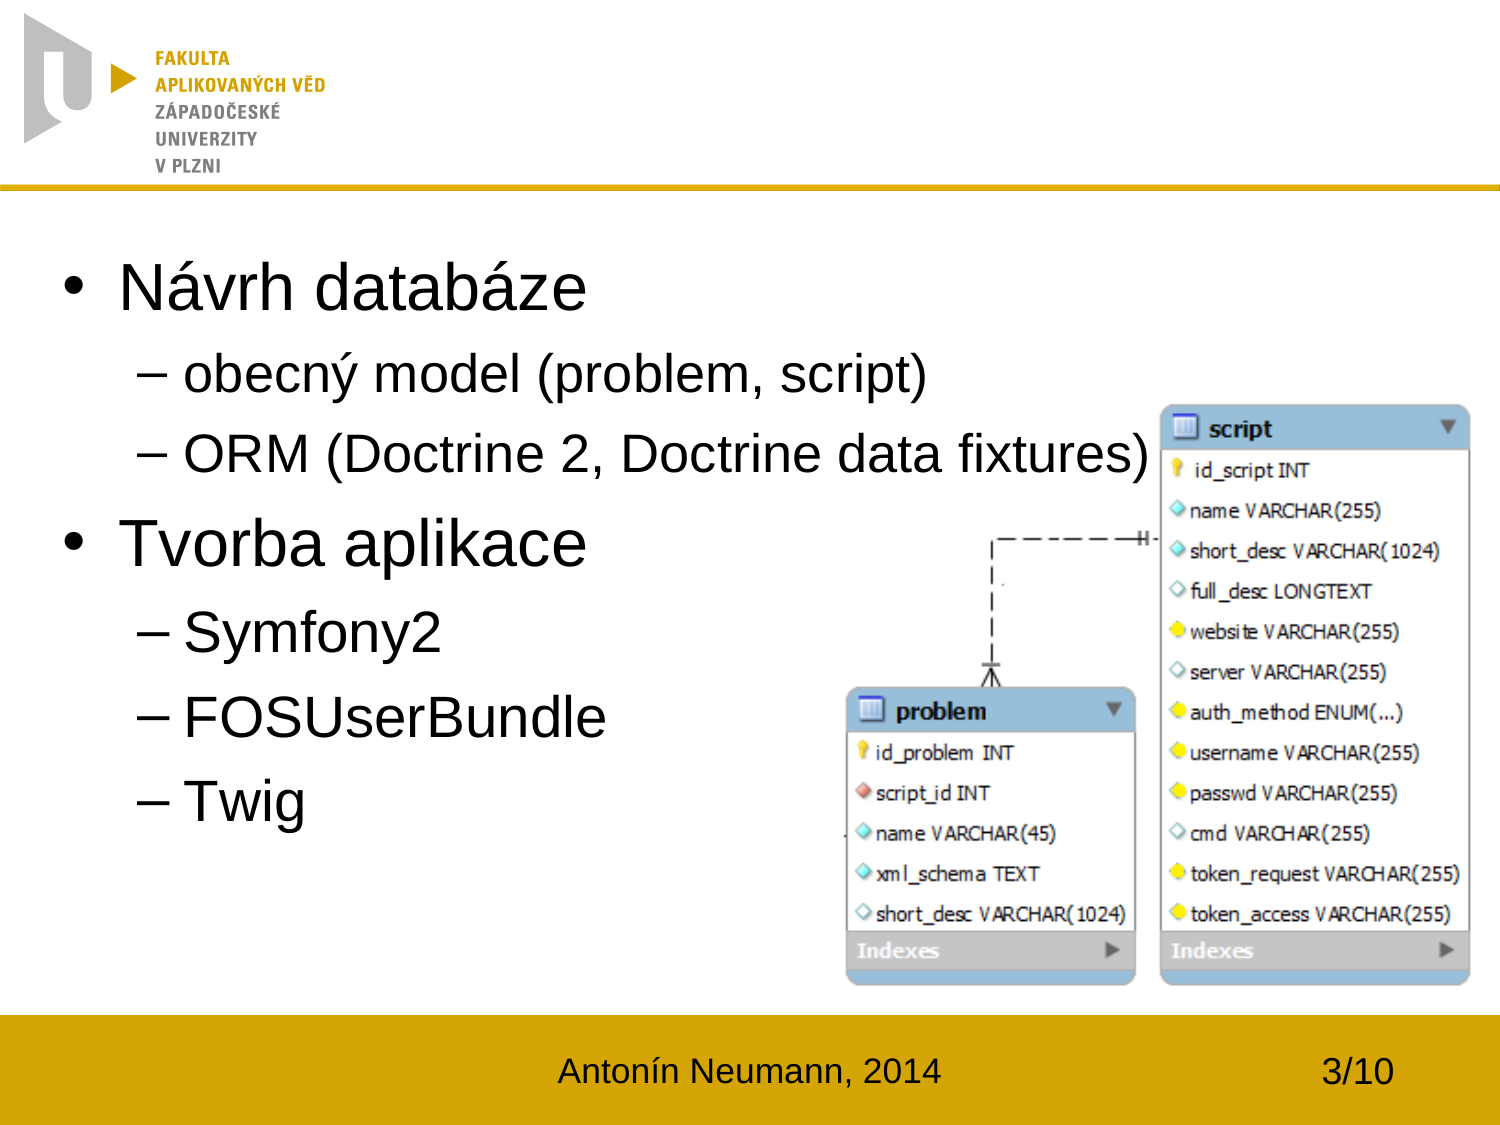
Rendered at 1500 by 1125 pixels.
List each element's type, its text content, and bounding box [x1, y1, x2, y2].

picture [0, 1015, 1500, 1125]
picture [24, 13, 325, 173]
text_box [1, 184, 1500, 191]
list Návrh databáze obecný model (problem, script) ORM (Doctrine 2, Doctrine data fixtures) Tvorba aplikace Symfony2 FOSUserBundle Twig [47, 236, 1441, 969]
picture [839, 401, 1489, 1009]
text_box <číslo>/10 [1331, 1039, 1500, 1100]
text_box Antonín Neumann, 2014 [542, 1041, 958, 1099]
